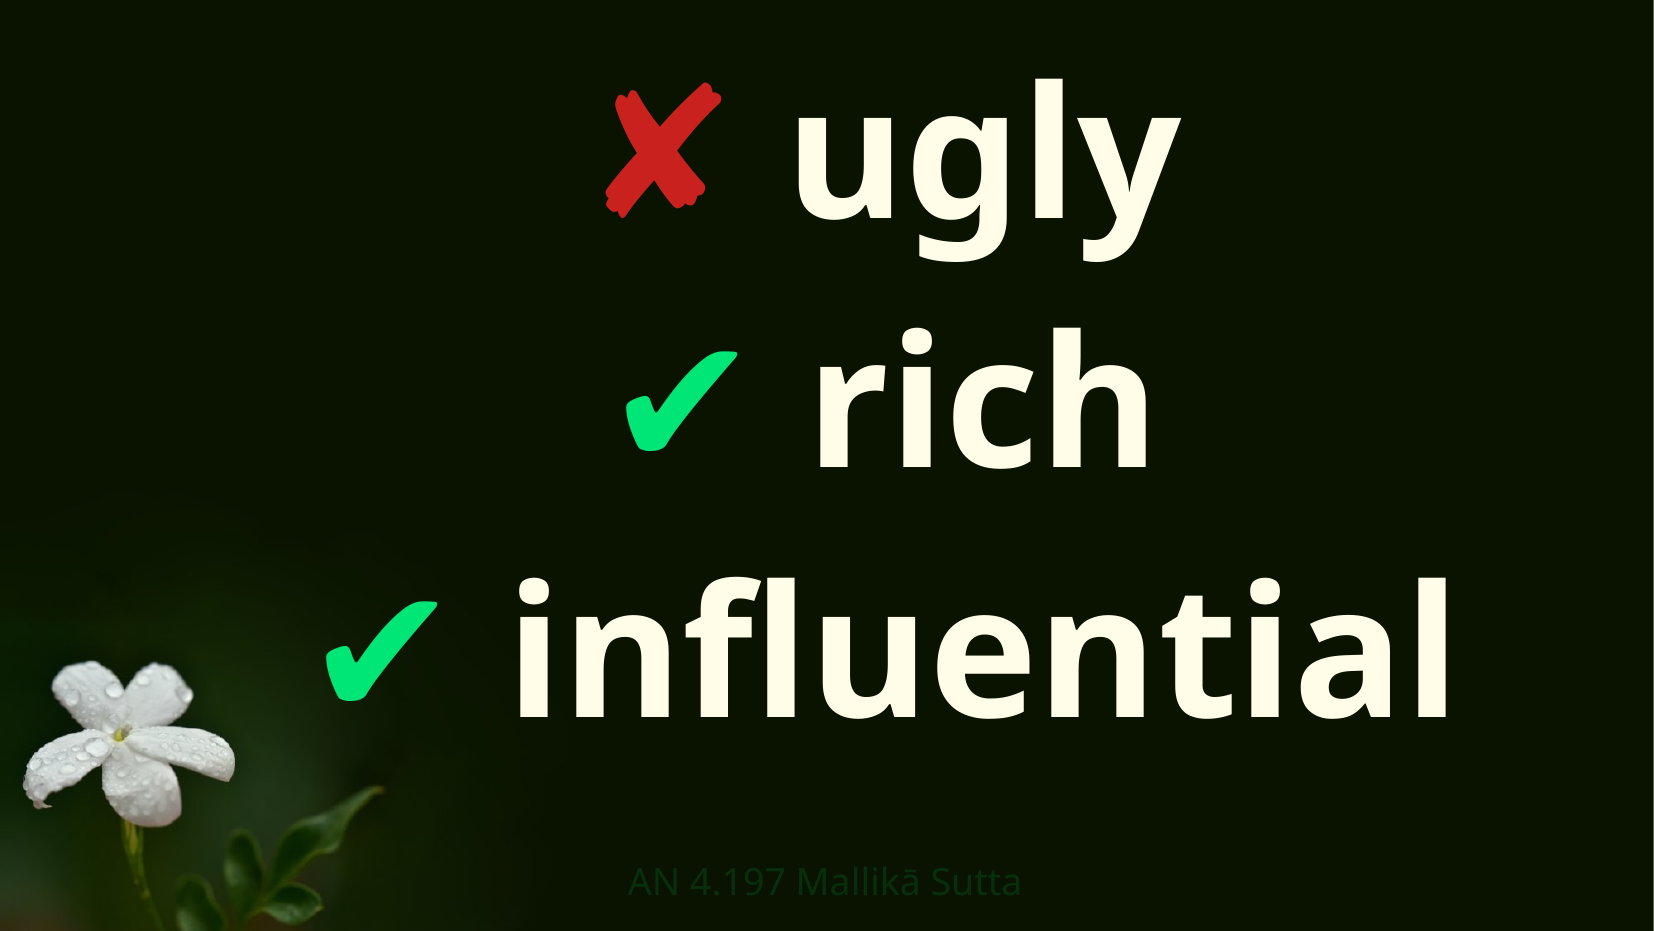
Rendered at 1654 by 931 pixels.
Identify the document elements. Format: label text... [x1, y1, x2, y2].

picture [0, 0, 1654, 931]
text_box AN 4.197 Mallikā Sutta [0, 848, 1652, 918]
subtitle ✘ ugly ✔ rich ✔ influential [164, 67, 1601, 727]
